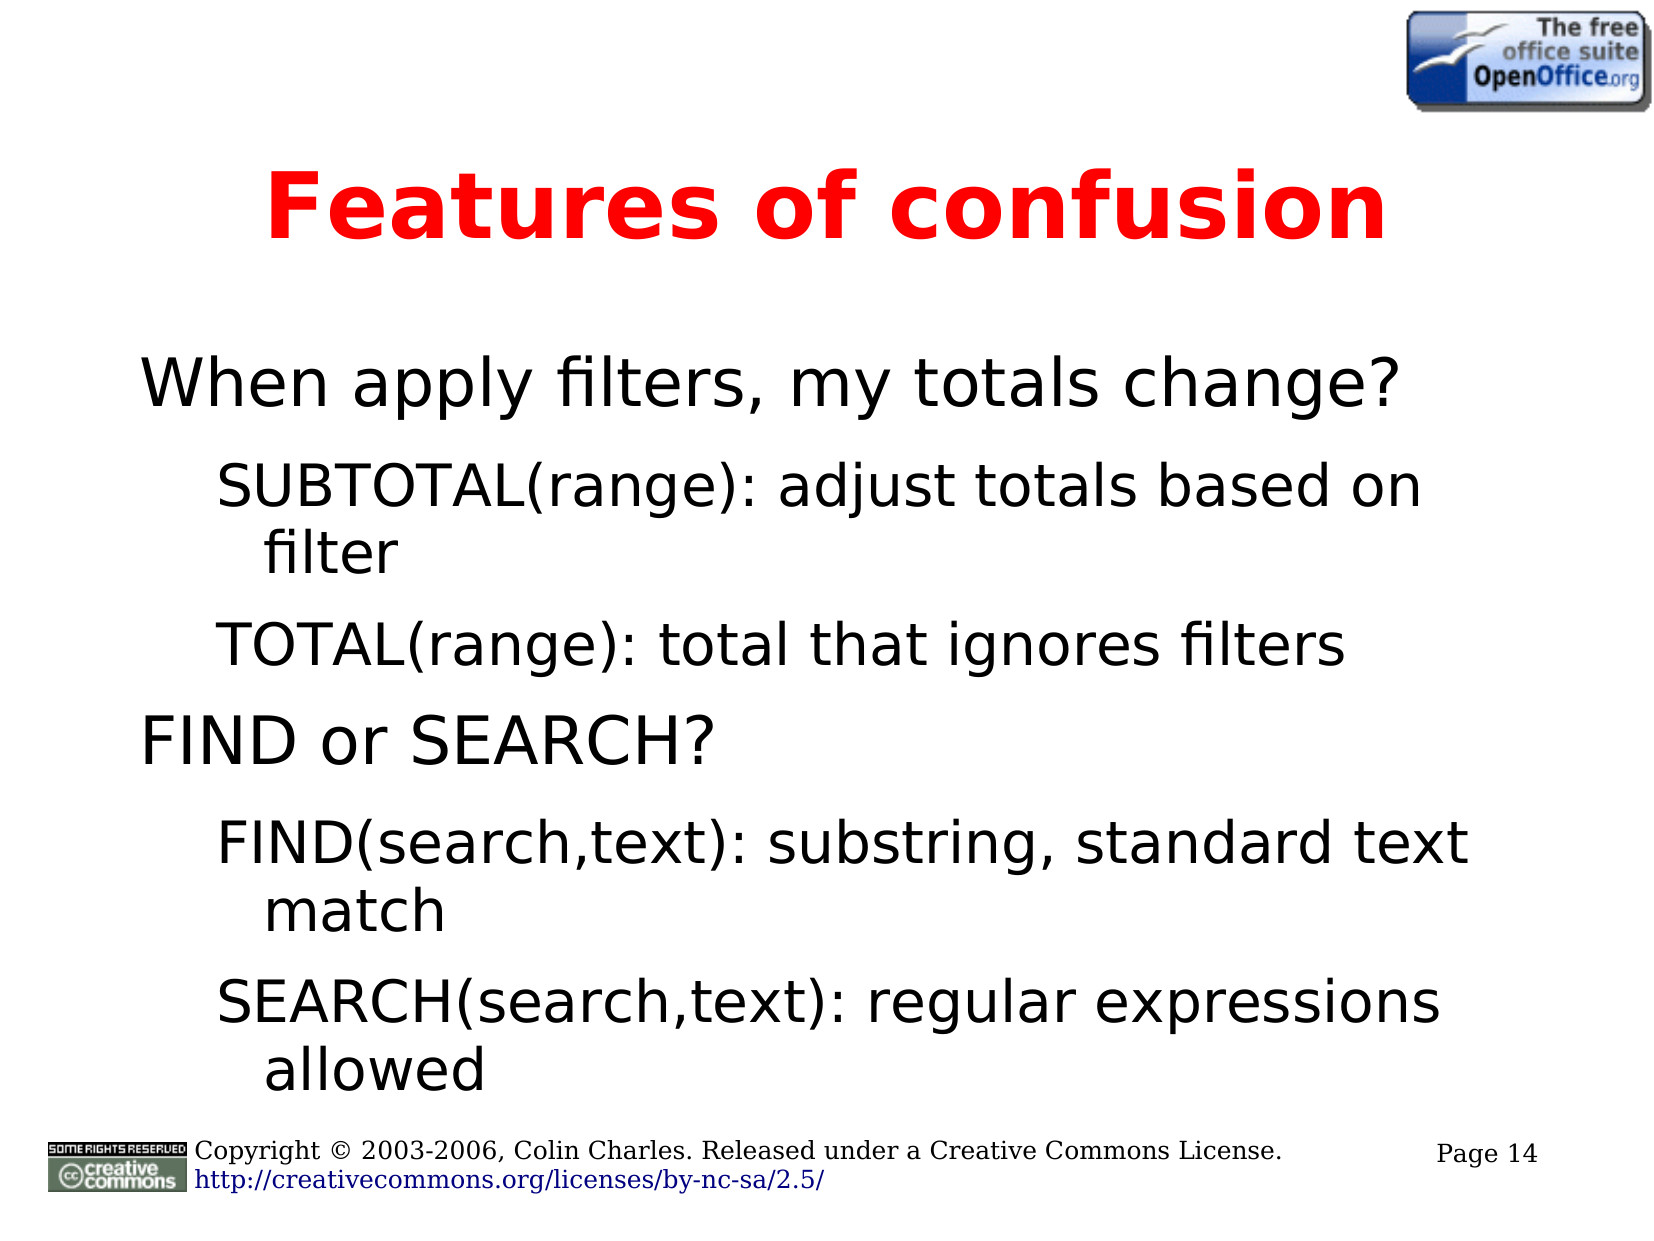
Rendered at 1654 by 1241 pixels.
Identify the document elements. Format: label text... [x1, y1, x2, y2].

picture [1403, 0, 1654, 125]
picture [48, 1142, 187, 1192]
list When apply filters, my totals change? SUBTOTAL(range): adjust totals based on filter TOTAL(range): total that ignores filters FIND or SEARCH? FIND(search,text): substring, standard text match SEARCH(search,text): regular expressions allowed [121, 344, 1534, 1127]
title Features of confusion [121, 102, 1534, 311]
